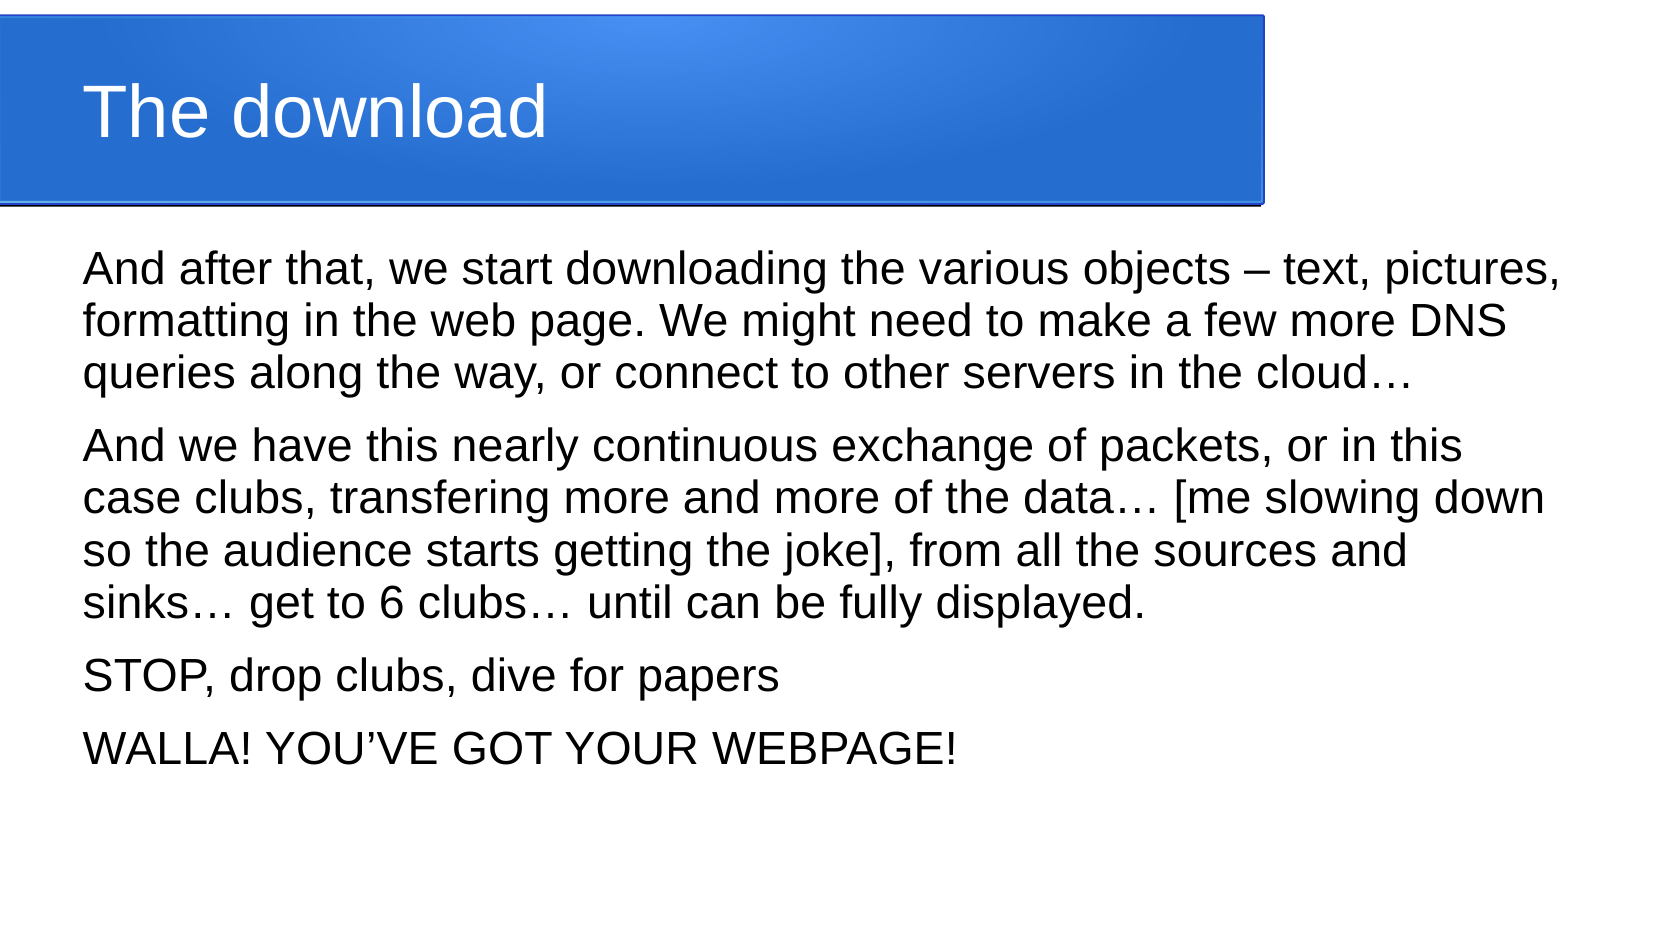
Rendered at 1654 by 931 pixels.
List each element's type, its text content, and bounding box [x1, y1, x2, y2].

list And after that, we start downloading the various objects – text, pictures, formatting in the web page. We might need to make a few more DNS queries along the way, or connect to other servers in the cloud… And we have this nearly continuous exchange of packets, or in this case clubs, transfering more and more of the data… [me slowing down so the audience starts getting the joke], from all the sources and sinks… get to 6 clubs… until can be fully displayed. STOP, drop clubs, dive for papers WALLA! YOU’VE GOT YOUR WEBPAGE! [82, 242, 1571, 782]
title The download [82, 35, 1235, 189]
